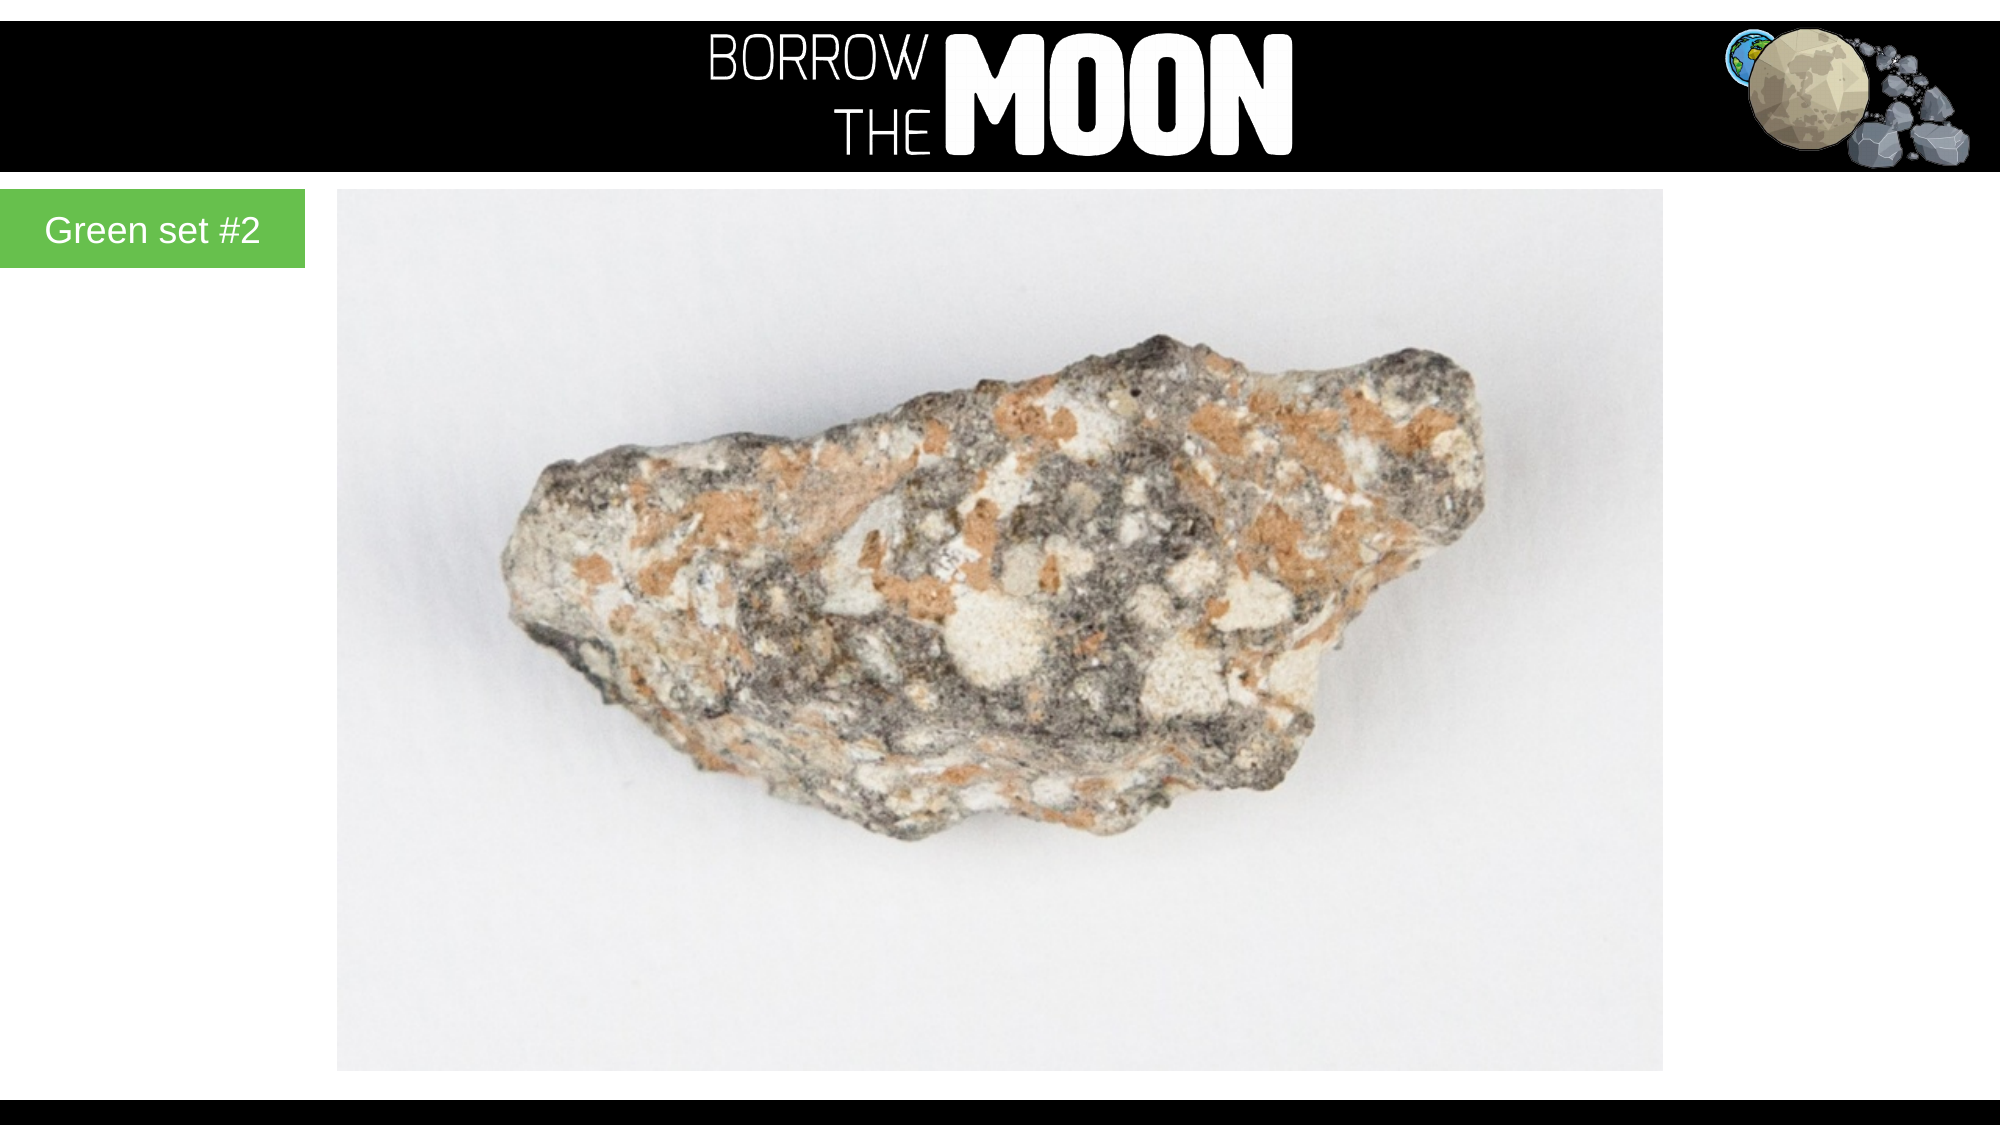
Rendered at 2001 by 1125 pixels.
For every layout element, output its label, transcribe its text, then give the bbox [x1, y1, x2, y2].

text_box Green set #2 [0, 189, 305, 268]
picture [337, 189, 1663, 1071]
